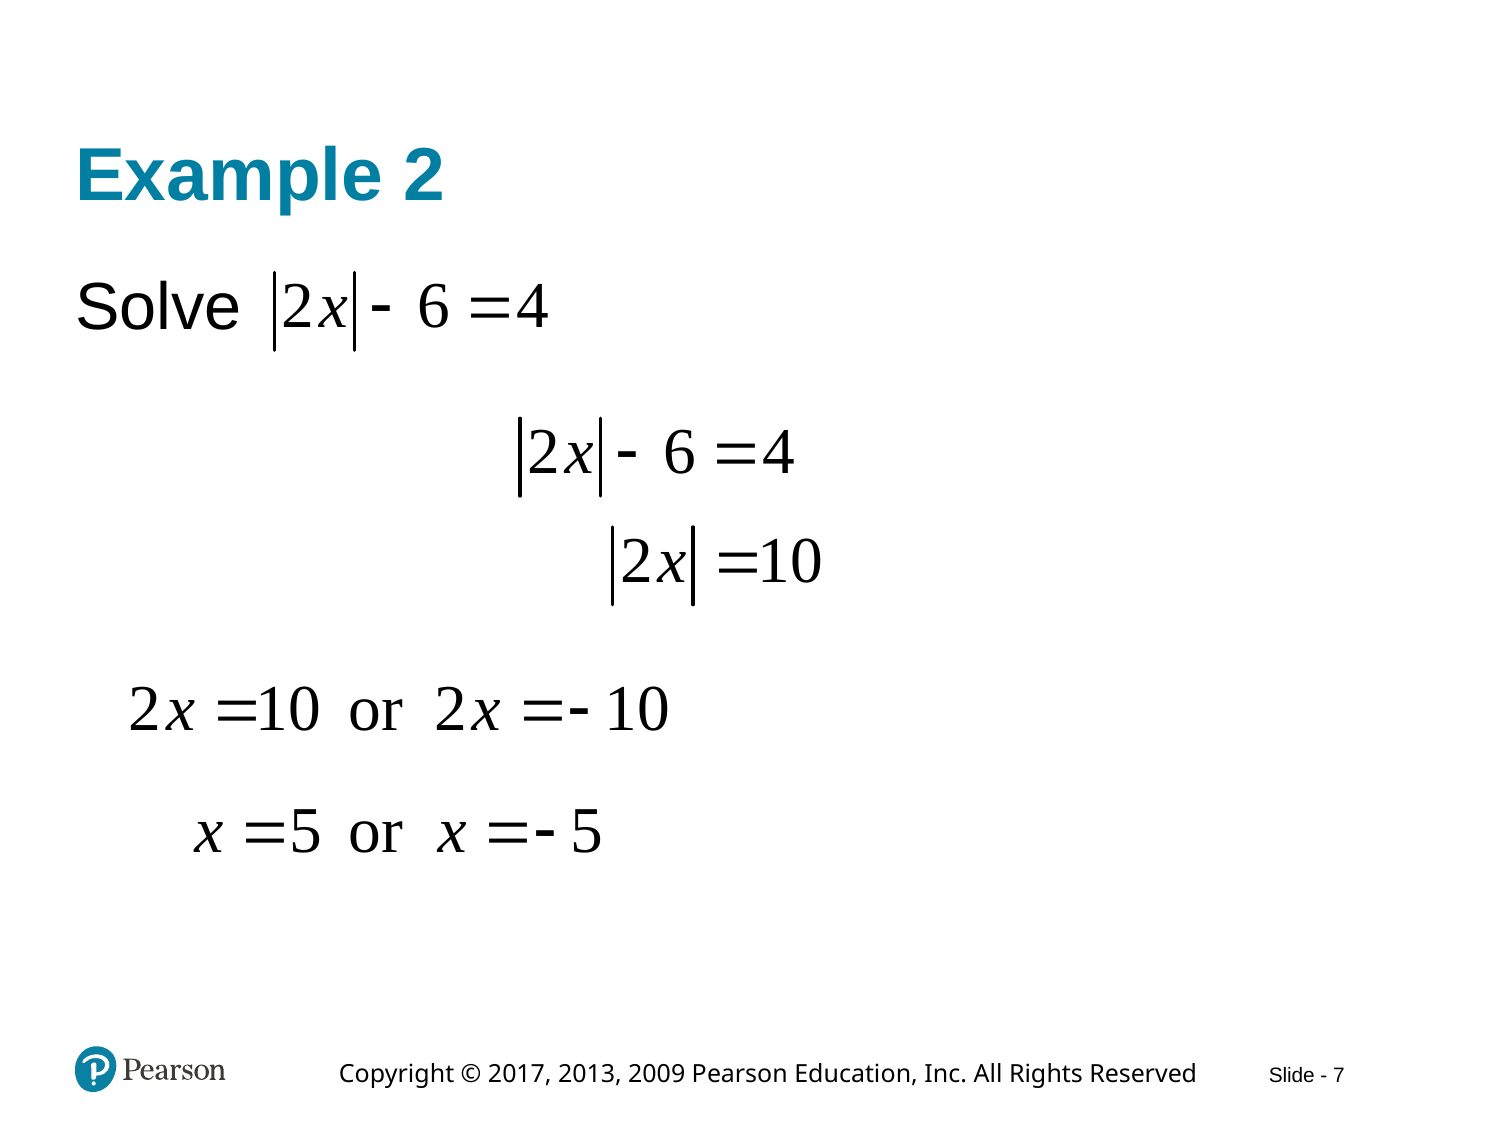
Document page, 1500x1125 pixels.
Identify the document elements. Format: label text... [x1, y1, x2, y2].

chart [187, 796, 605, 875]
chart [513, 413, 798, 502]
chart [606, 521, 825, 610]
chart [267, 267, 552, 356]
chart [125, 675, 674, 753]
title Example 2 [75, 35, 1425, 216]
list Solve [75, 262, 250, 337]
